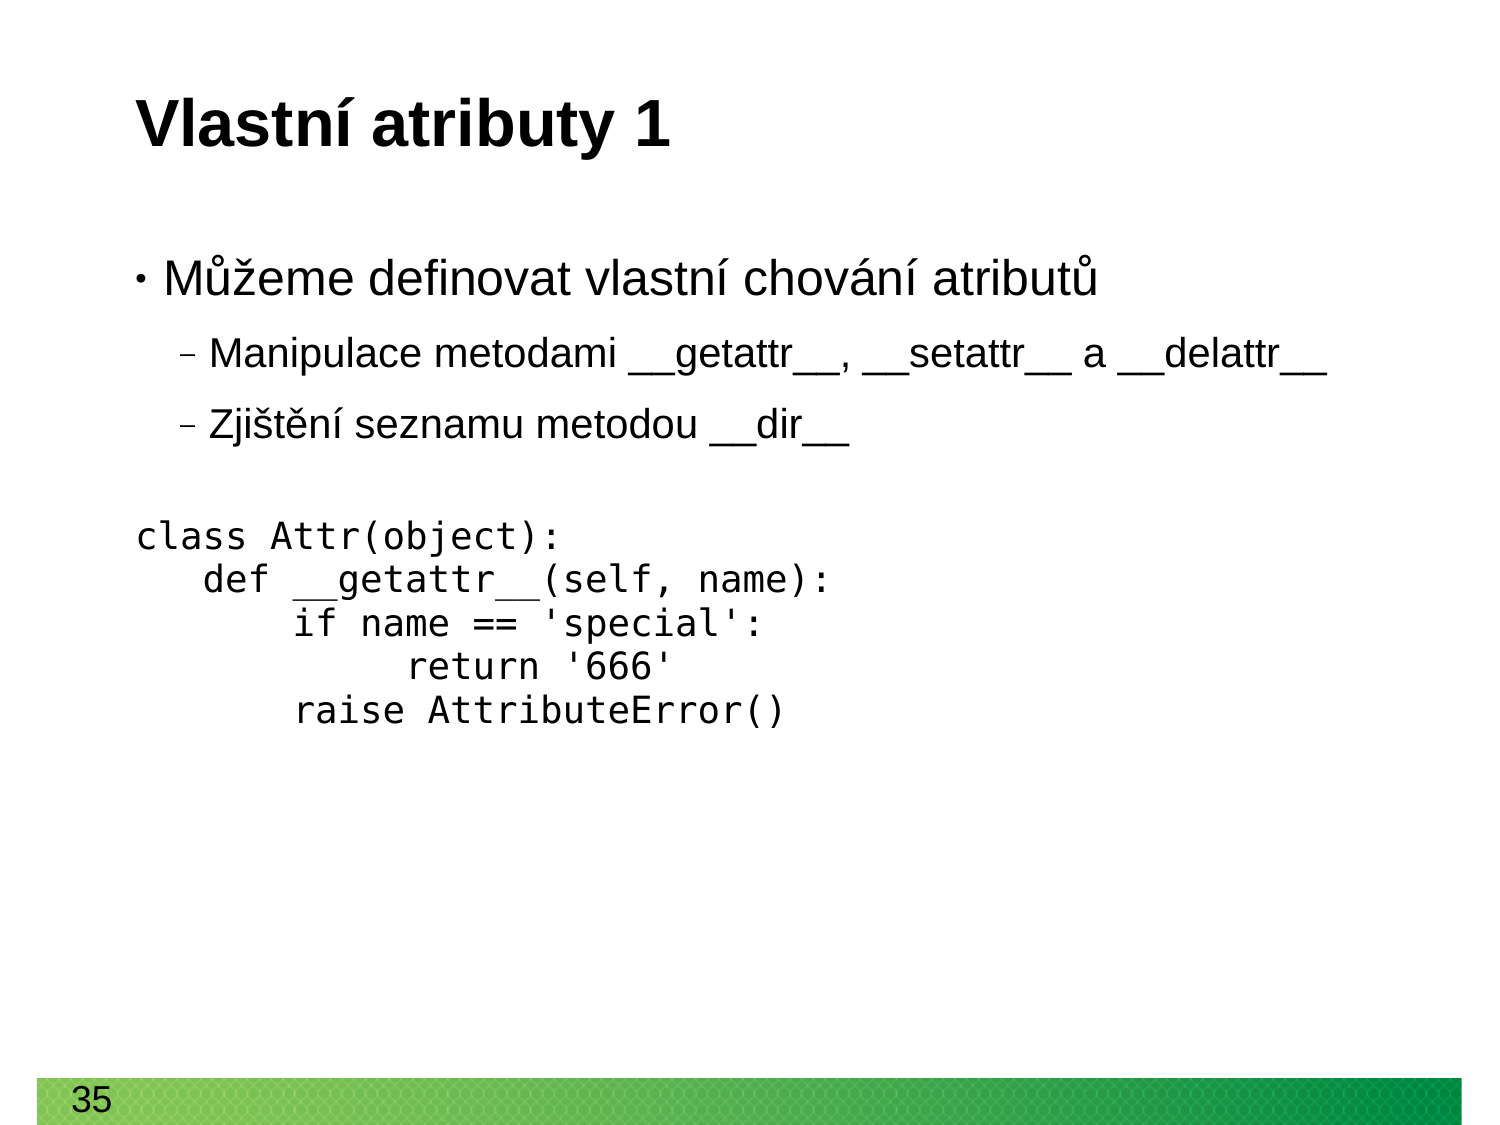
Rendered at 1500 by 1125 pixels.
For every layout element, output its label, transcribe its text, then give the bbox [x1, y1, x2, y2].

title Vlastní atributy 1 [135, 41, 1372, 204]
list Můžeme definovat vlastní chování atributů Manipulace metodami __getattr__, __setattr__ a __delattr__ Zjištění seznamu metodou __dir__ class Attr(object): def __getattr__(self, name): if name == 'special': return '666' raise AttributeError() [135, 250, 1372, 903]
picture [36, 1078, 1462, 1125]
